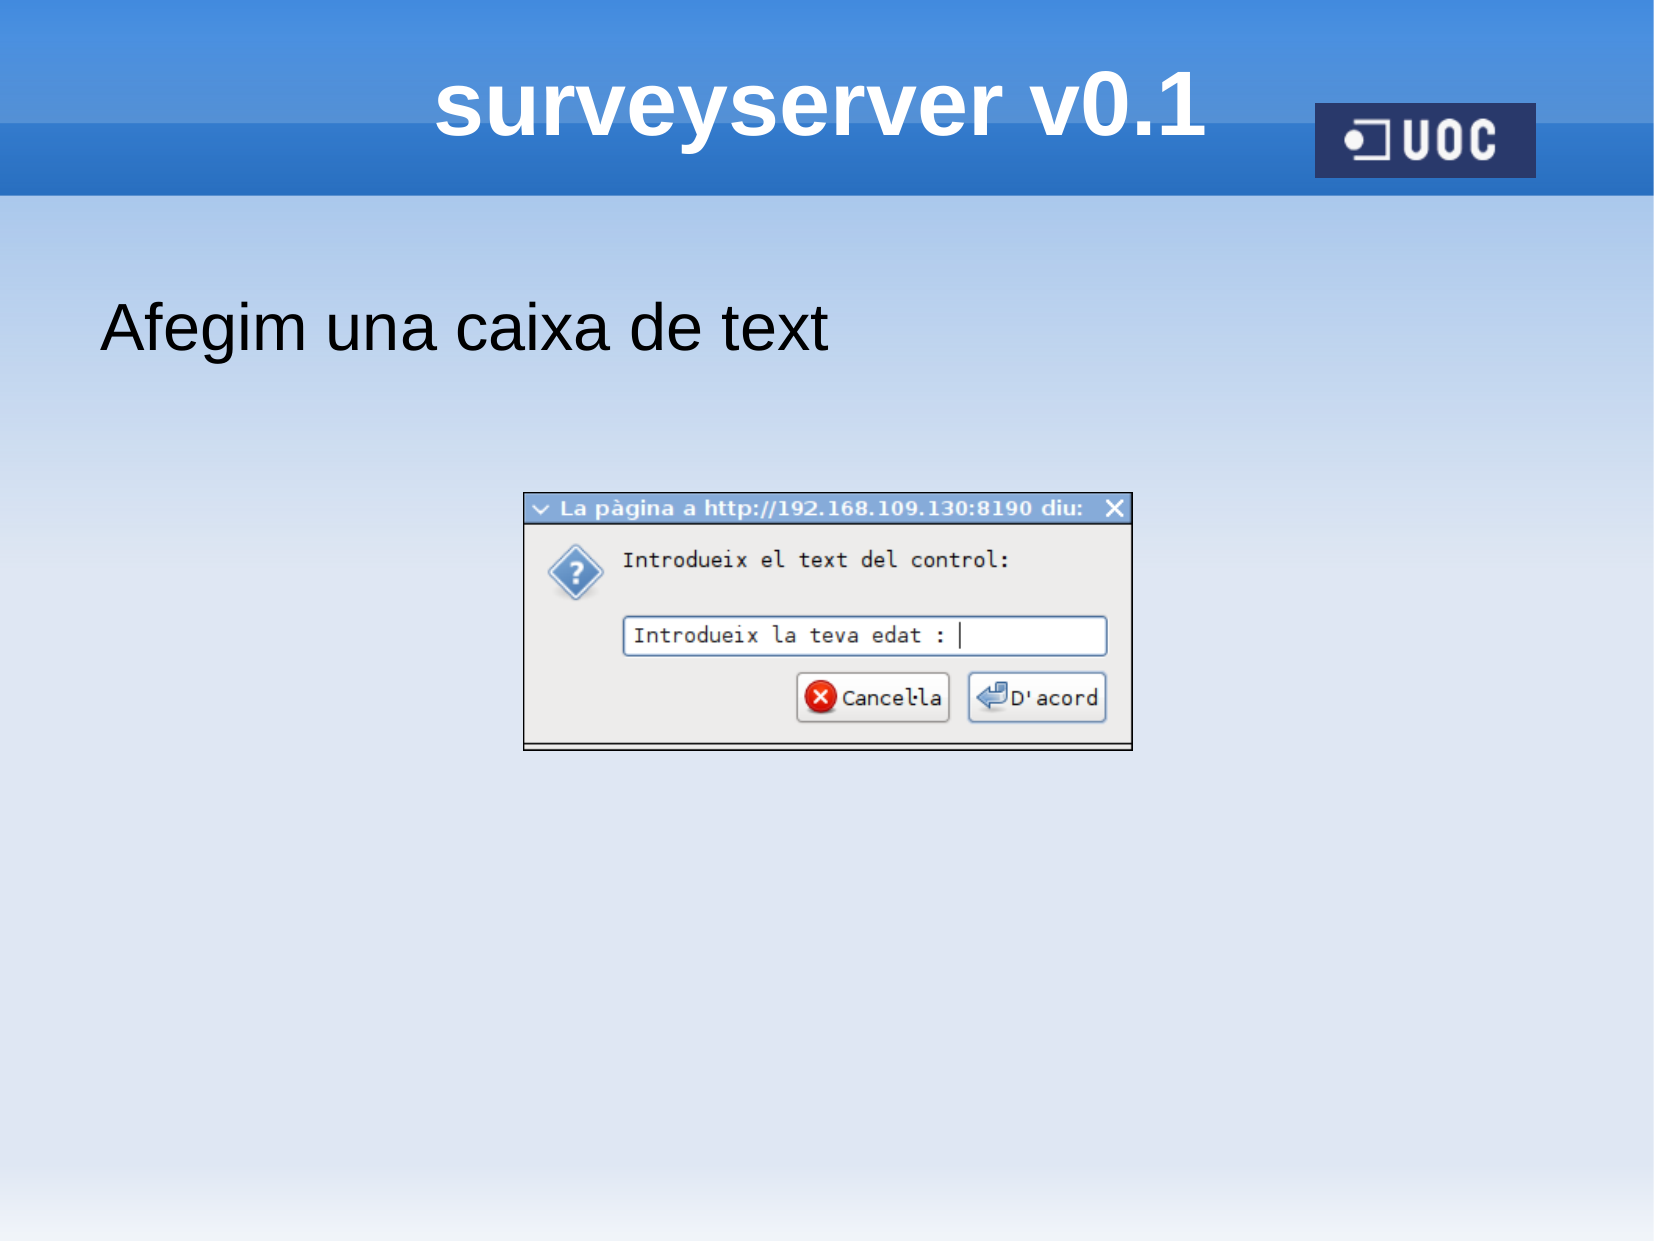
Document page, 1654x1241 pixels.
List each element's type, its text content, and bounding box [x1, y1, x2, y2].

picture [0, 0, 1654, 1241]
title surveyserver v0.1 [76, 7, 1565, 200]
list Afegim una caixa de text [82, 290, 1571, 1094]
